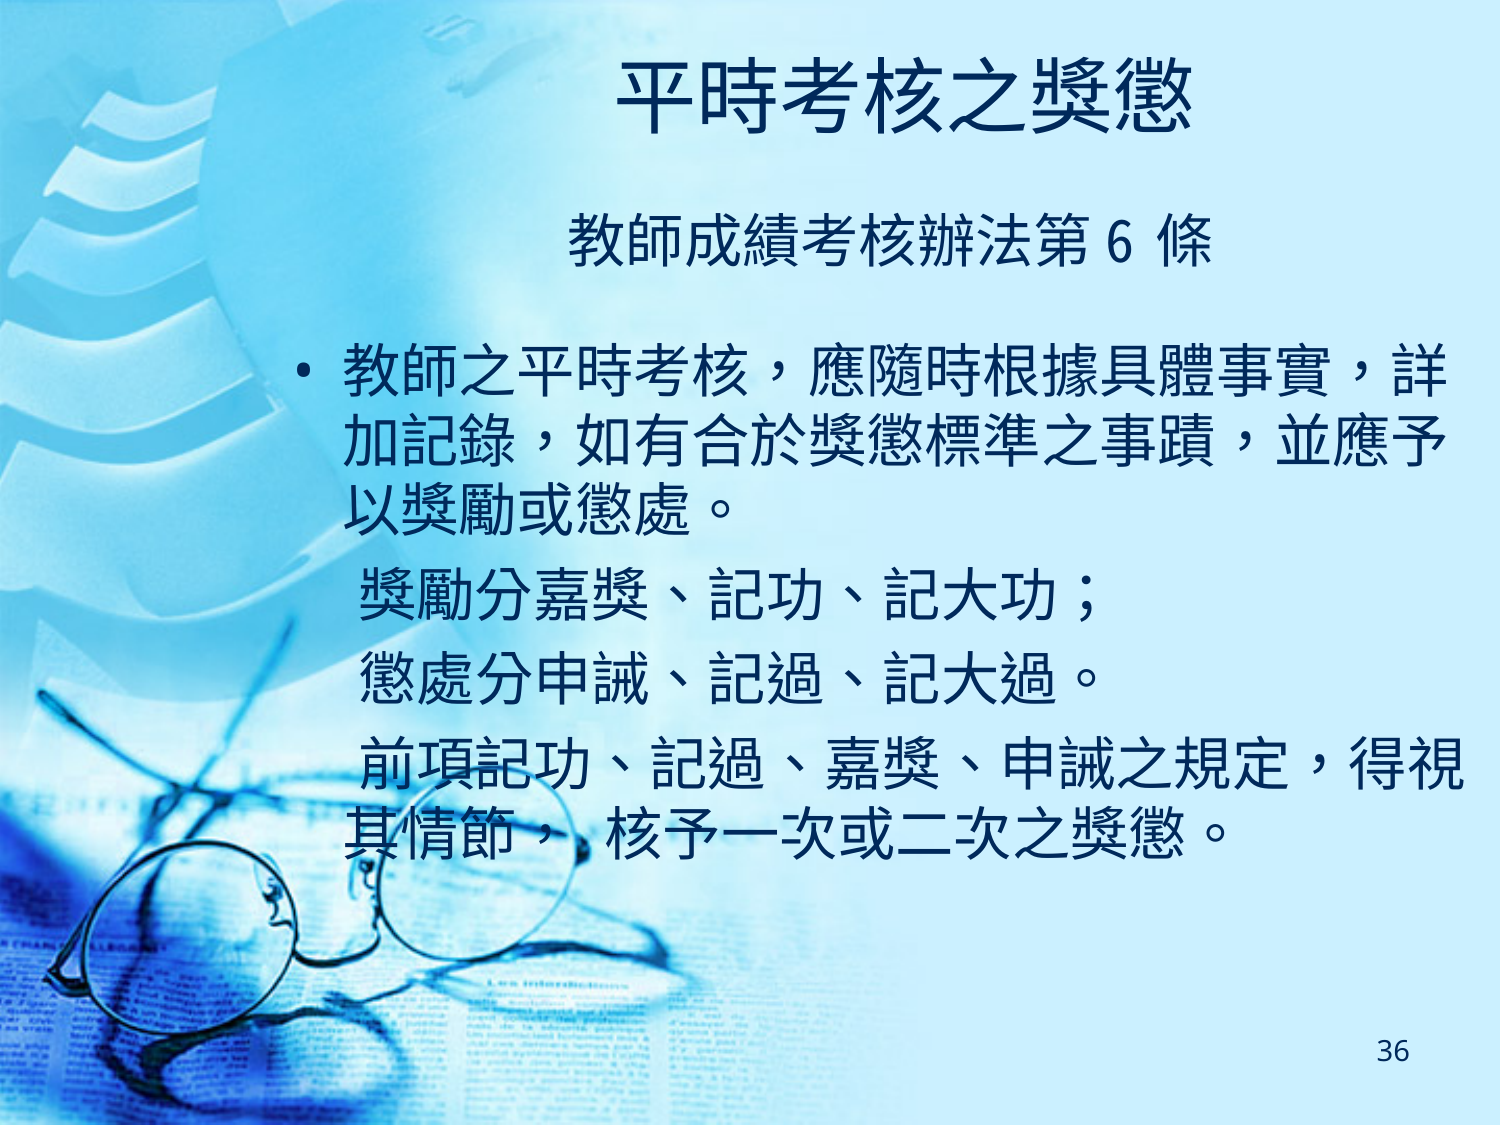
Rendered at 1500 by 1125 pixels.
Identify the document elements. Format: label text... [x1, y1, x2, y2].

text_box 教師成績考核辦法第6條 [490, 160, 1312, 291]
title 平時考核之獎懲 [513, 0, 1296, 160]
list 教師之平時考核，應隨時根據具體事實，詳加記錄，如有合於獎懲標準之事蹟，並應予以獎勵或懲處。 獎勵分嘉獎、記功、記大功； 懲處分申誡、記過、記大過。 前項記功、記過、嘉獎、申誡之規定，得視其情節， 核予一次或二次之獎懲。 [271, 326, 1500, 894]
picture [0, 0, 1500, 1125]
